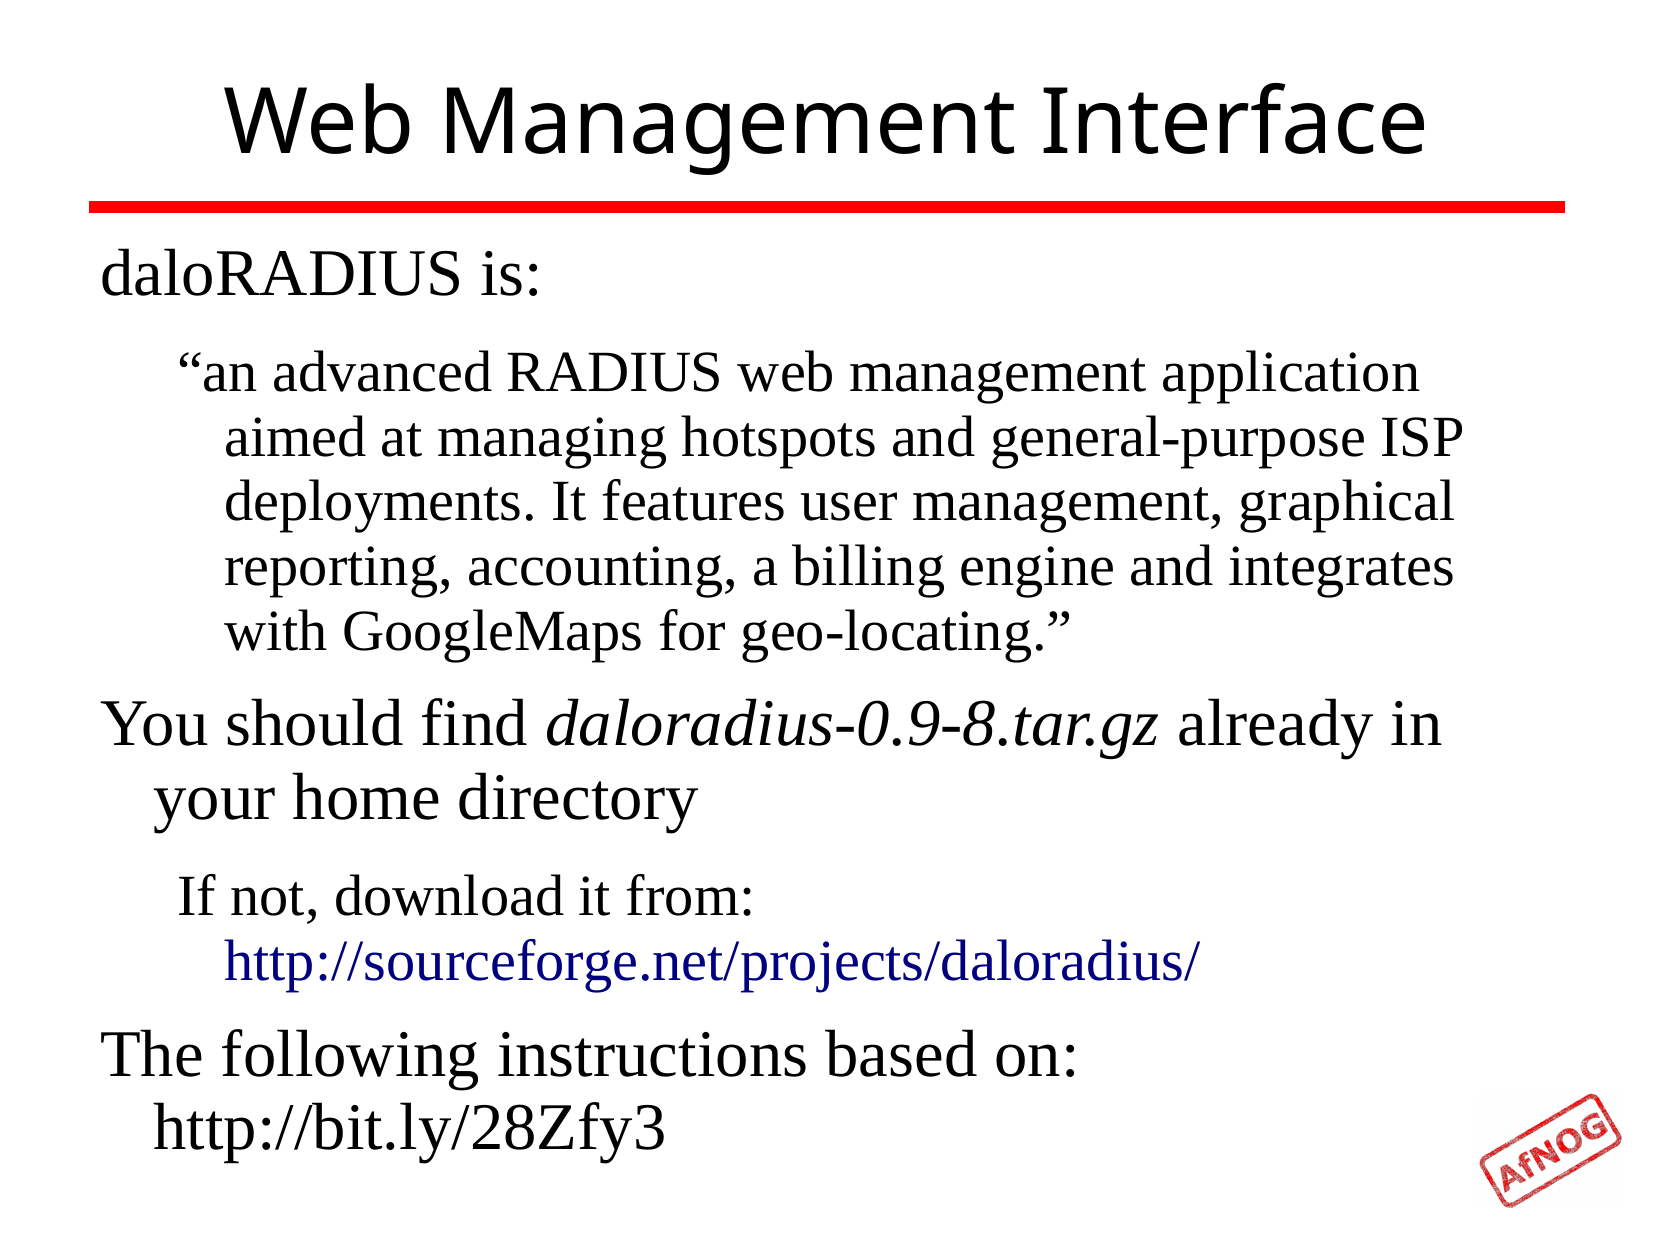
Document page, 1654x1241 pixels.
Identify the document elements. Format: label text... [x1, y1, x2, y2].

list daloRADIUS is: “an advanced RADIUS web management application aimed at managing hotspots and general-purpose ISP deployments. It features user management, graphical reporting, accounting, a billing engine and integrates with GoogleMaps for geo-locating.” You should find daloradius-0.9-8.tar.gz already in your home directory If not, download it from: http://sourceforge.net/projects/daloradius/ The following instructions based on: http://bit.ly/28Zfy3 [82, 236, 1571, 1165]
title Web Management Interface [88, 36, 1565, 200]
picture [1476, 1090, 1625, 1211]
